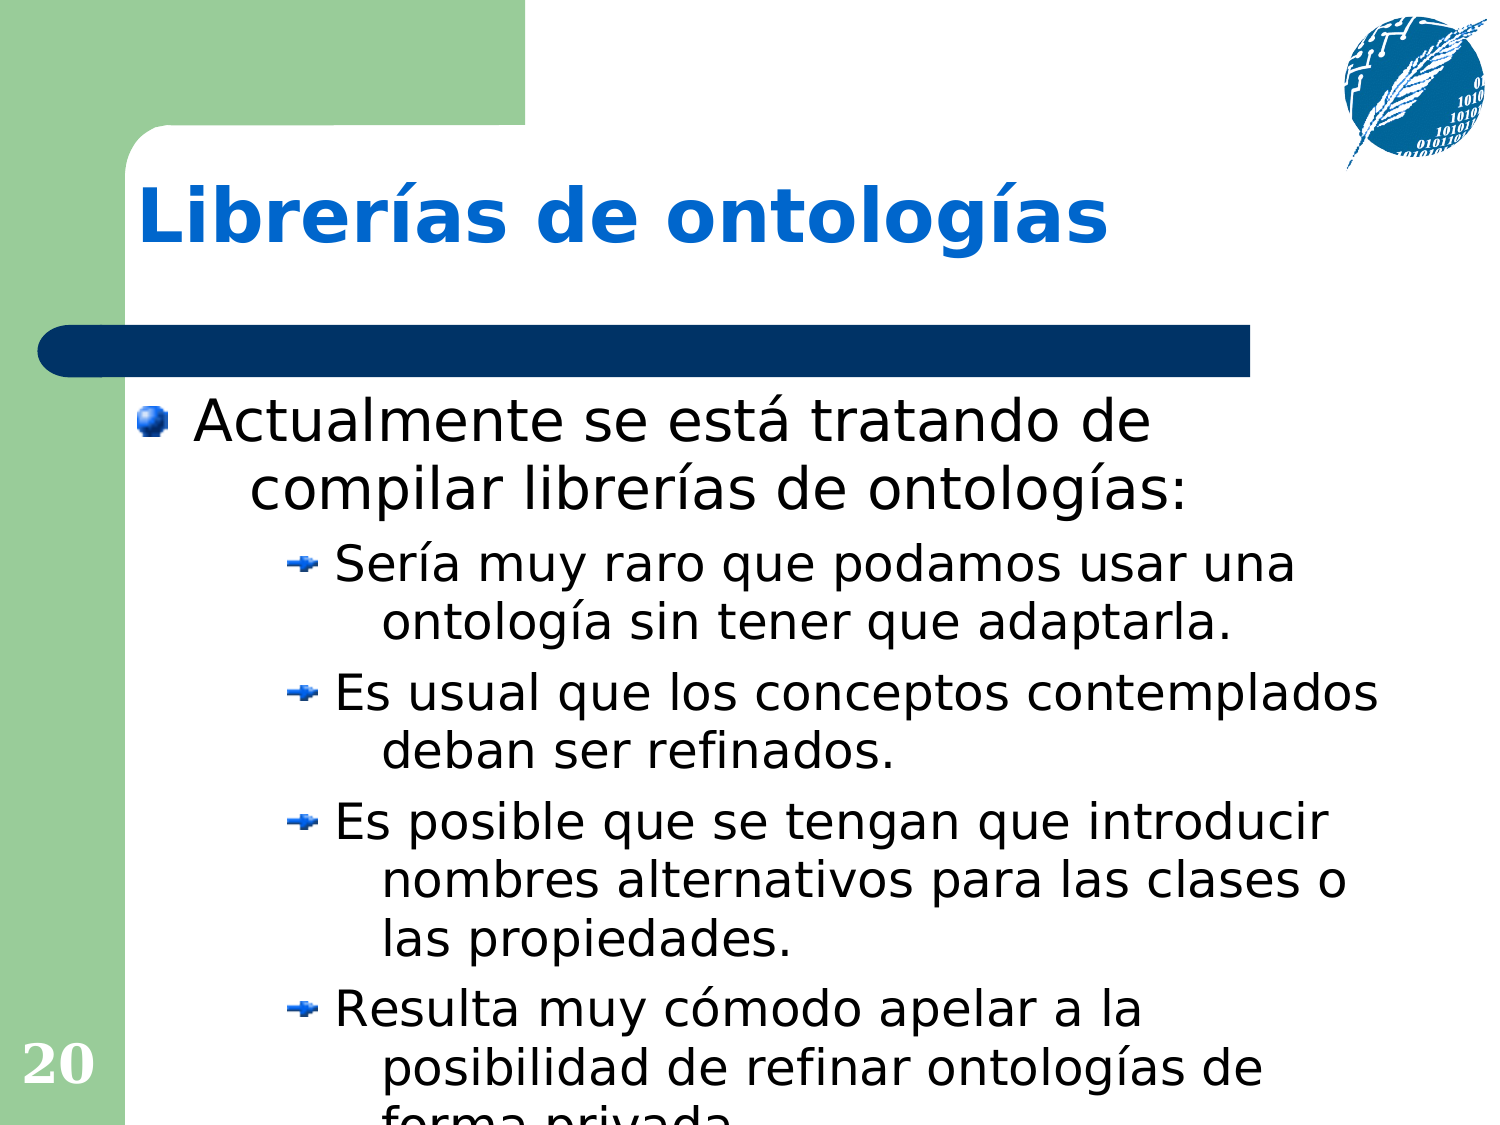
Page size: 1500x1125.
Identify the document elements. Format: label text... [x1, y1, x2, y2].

list Actualmente se está tratando de compilar librerías de ontologías: Sería muy raro que podamos usar una ontología sin tener que adaptarla. Es usual que los conceptos contemplados deban ser refinados. Es posible que se tengan que introducir nombres alternativos para las clases o las propiedades. Resulta muy cómodo apelar a la posibilidad de refinar ontologías de forma privada. [137, 387, 1400, 1097]
picture [1433, 139, 1440, 147]
picture [1341, 15, 1487, 172]
title Librerías de ontologías [136, 136, 1414, 301]
picture [1427, 138, 1431, 148]
picture [1416, 140, 1425, 149]
picture [1436, 127, 1450, 136]
